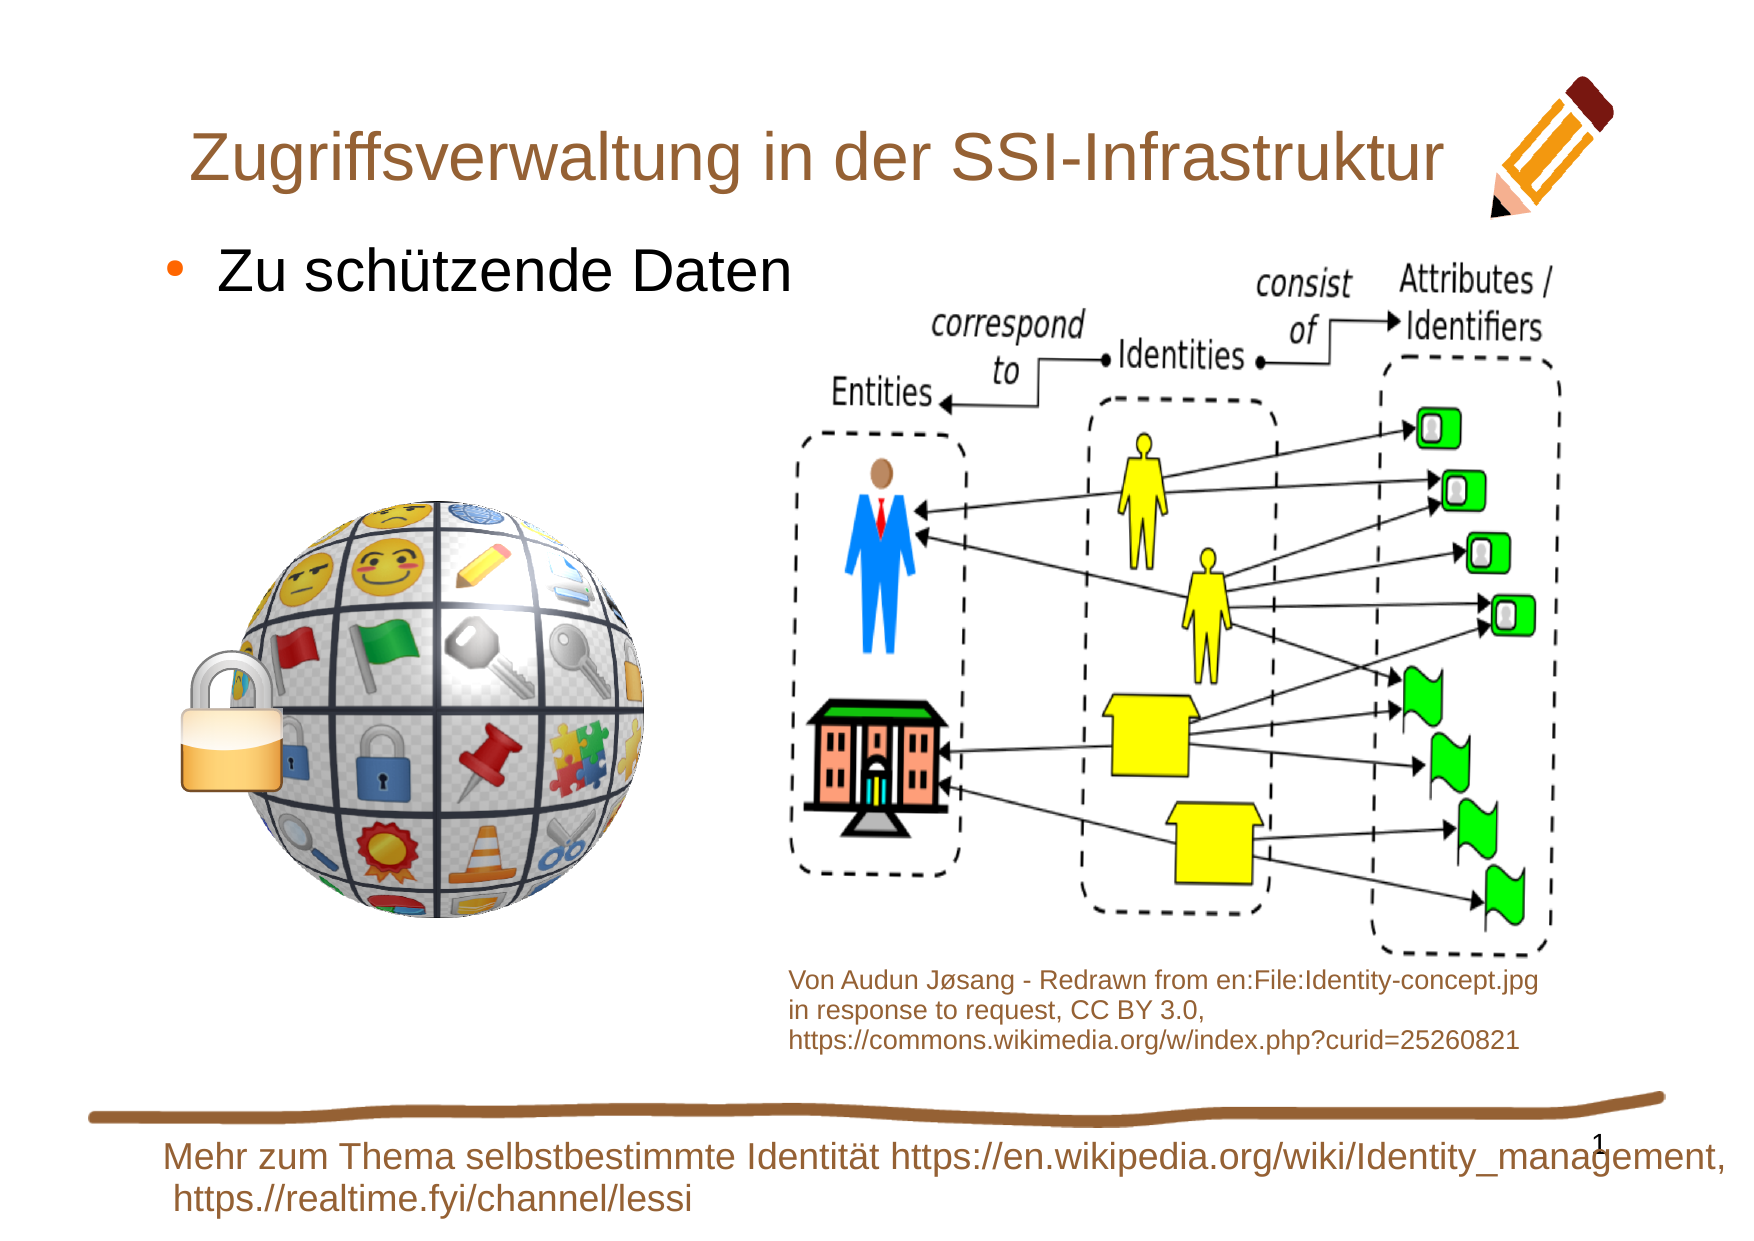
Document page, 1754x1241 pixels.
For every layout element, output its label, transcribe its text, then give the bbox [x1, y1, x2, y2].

picture [88, 1091, 1666, 1128]
list Zu schützende Daten [146, 236, 860, 1093]
text_box Mehr zum Thema selbstbestimmte Identität https://en.wikipedia.org/wiki/Identity_management, https.//realtime.fyi/channel/lessi [147, 1127, 1742, 1227]
picture [779, 240, 1571, 927]
text_box Von Audun Jøsang - Redrawn from en:File:Identity-concept.jpg in response to request, CC BY 3.0, https://commons.wikimedia.org/w/index.php?curid=25260821 [773, 927, 1561, 1063]
picture [153, 501, 644, 918]
title Zugriffsverwaltung in der SSI-Infrastruktur [146, 94, 1491, 220]
picture [1490, 76, 1614, 220]
